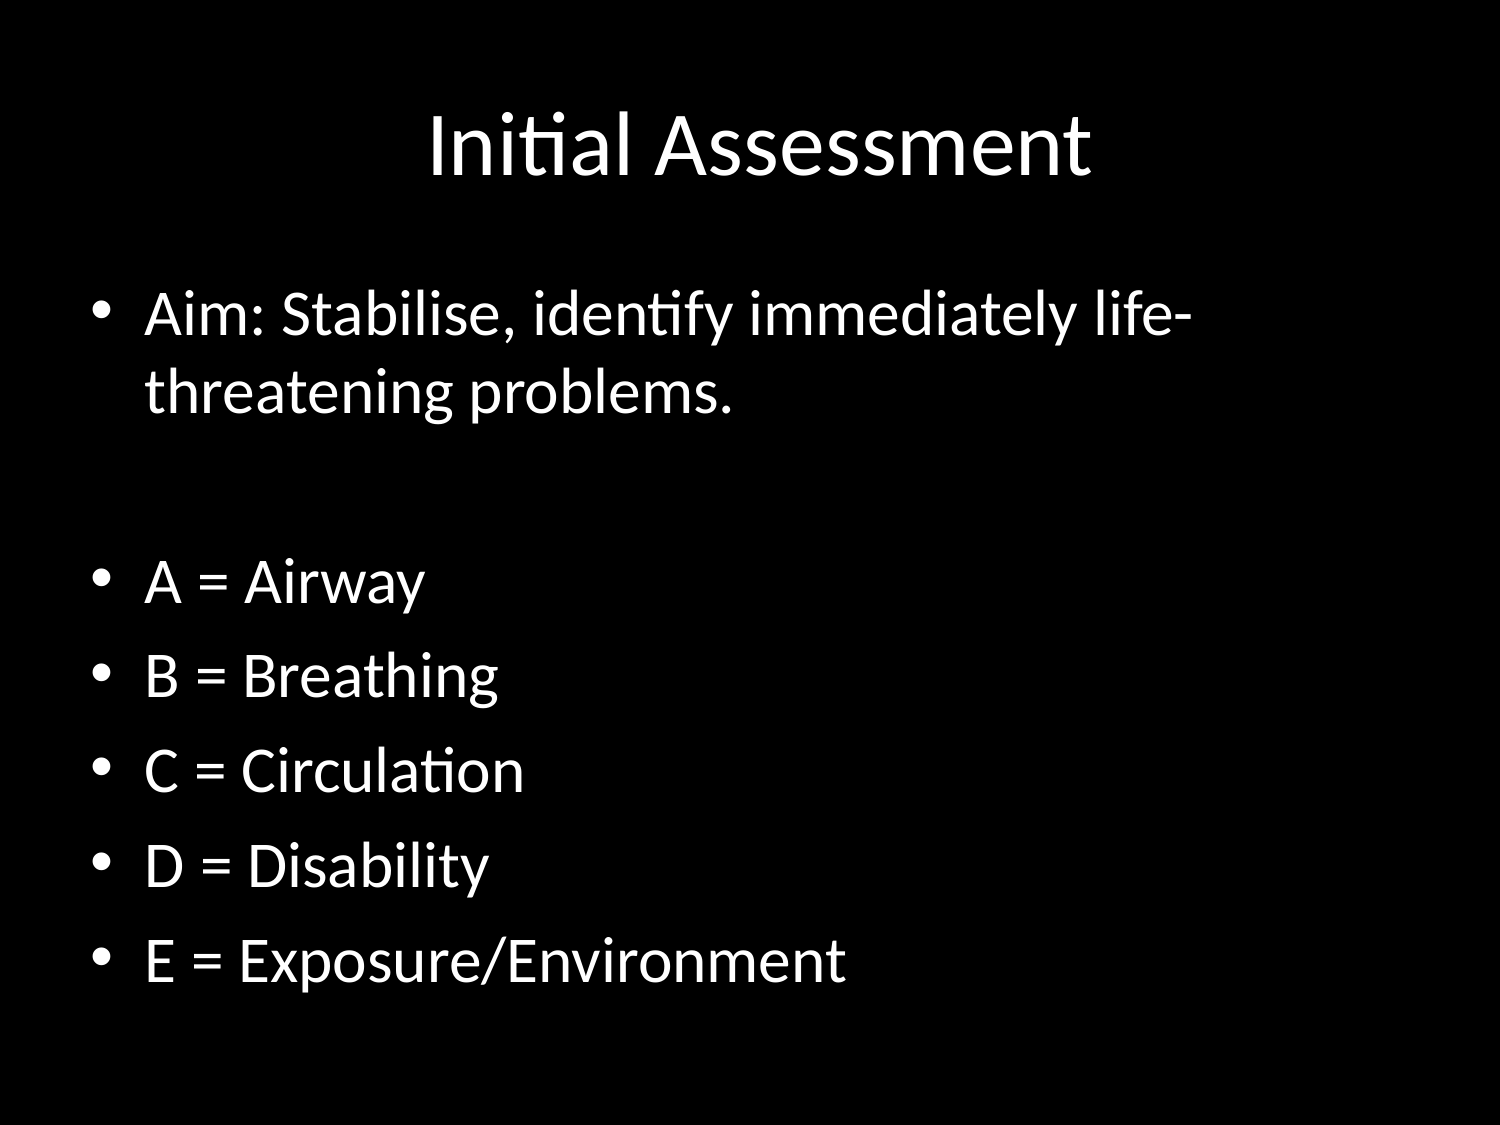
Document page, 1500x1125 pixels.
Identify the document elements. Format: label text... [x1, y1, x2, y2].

list Aim: Stabilise, identify immediately life-threatening problems. A = Airway B = Breathing C = Circulation D = Disability E = Exposure/Environment [75, 262, 1425, 1005]
title Initial Assessment [75, 45, 1425, 233]
